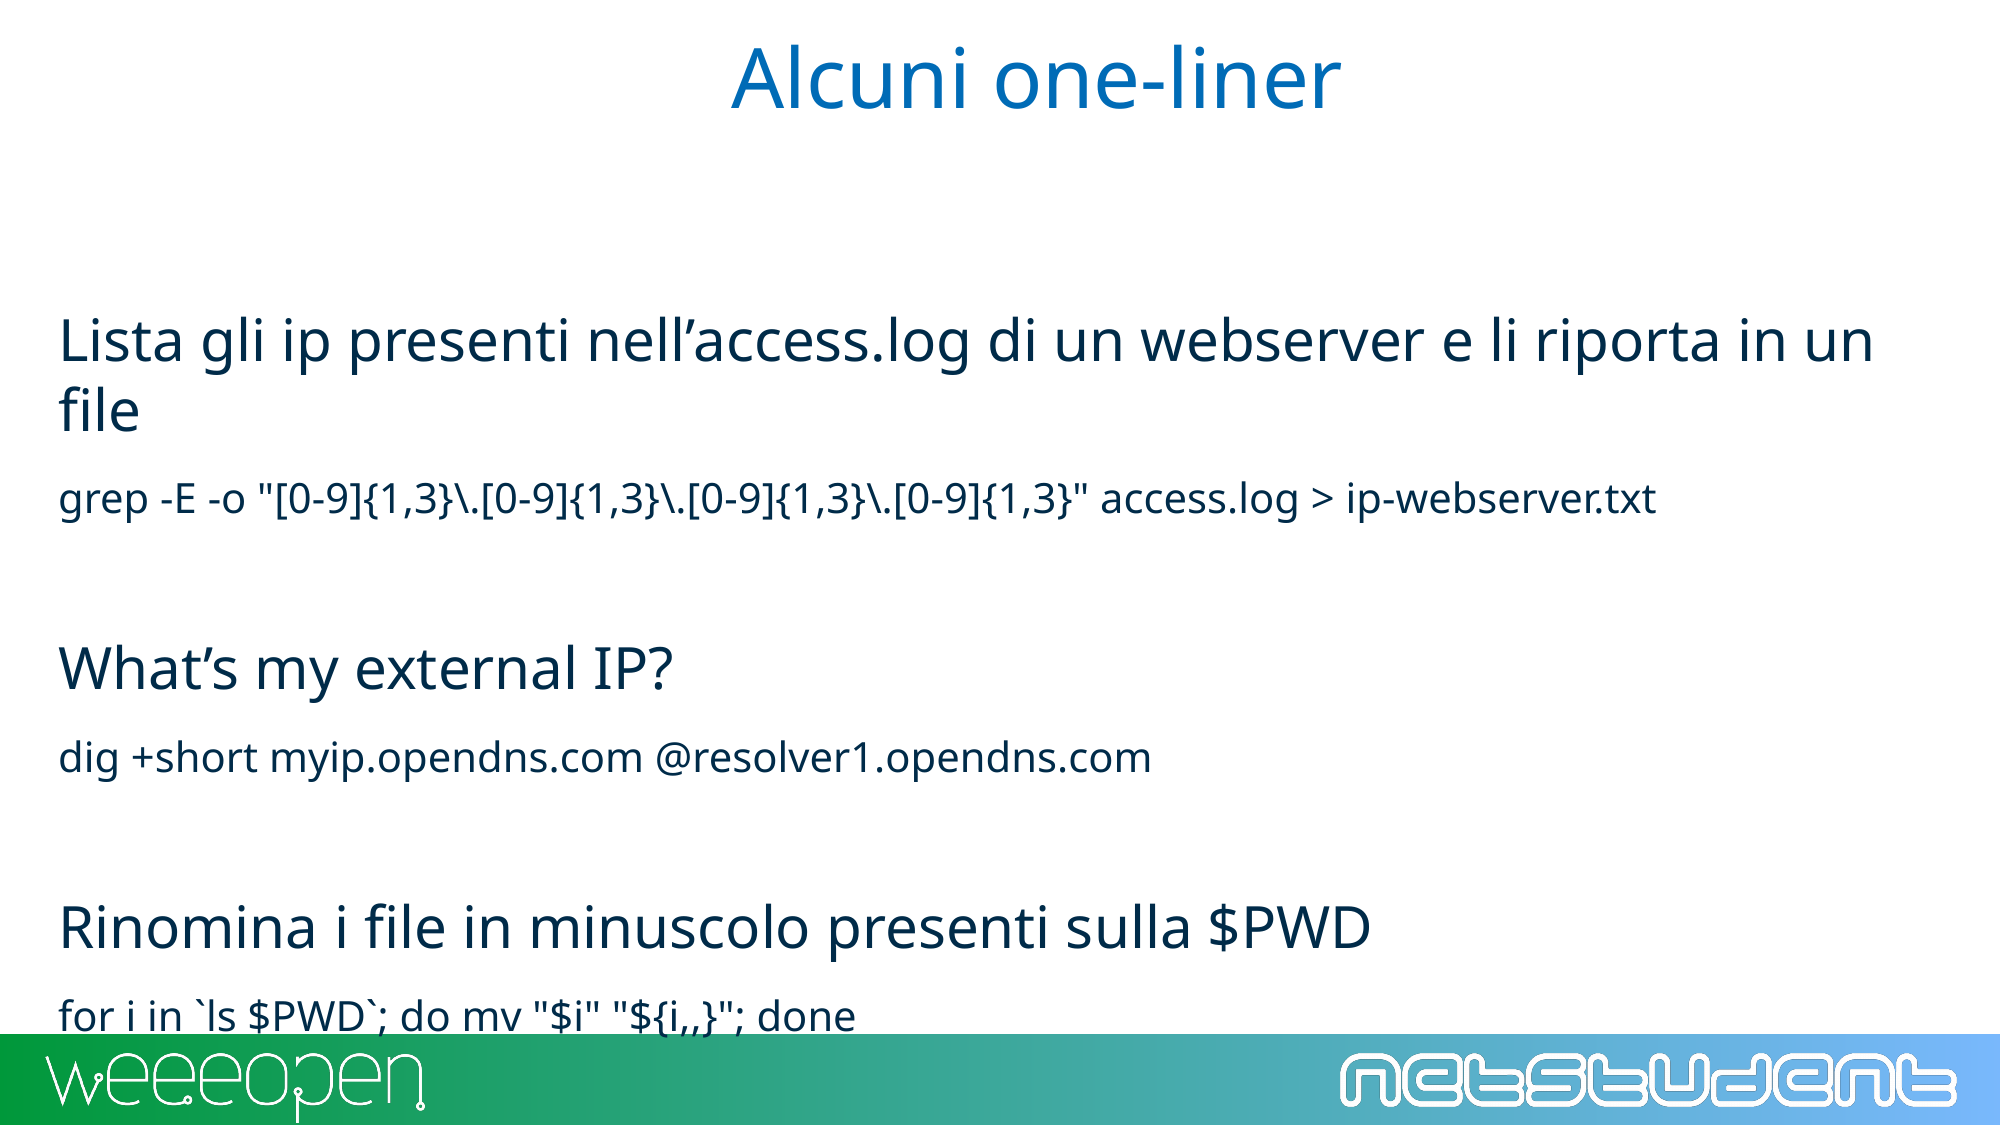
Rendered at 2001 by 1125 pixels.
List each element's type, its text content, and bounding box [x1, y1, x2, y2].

picture [45, 1053, 425, 1123]
title Alcuni one-liner [43, 29, 1959, 247]
picture [1340, 1053, 1957, 1107]
list Lista gli ip presenti nell’access.log di un webserver e li riporta in un file grep -E -o "[0-9]{1,3}\.[0-9]{1,3}\.[0-9]{1,3}\.[0-9]{1,3}" access.log > ip-webserver.txt What’s my external IP? dig +short myip.opendns.com @resolver1.opendns.com Rinomina i file in minuscolo presenti sulla $PWD for i in `ls $PWD`; do mv "$i" "${i,,}"; done [43, 295, 1959, 1010]
